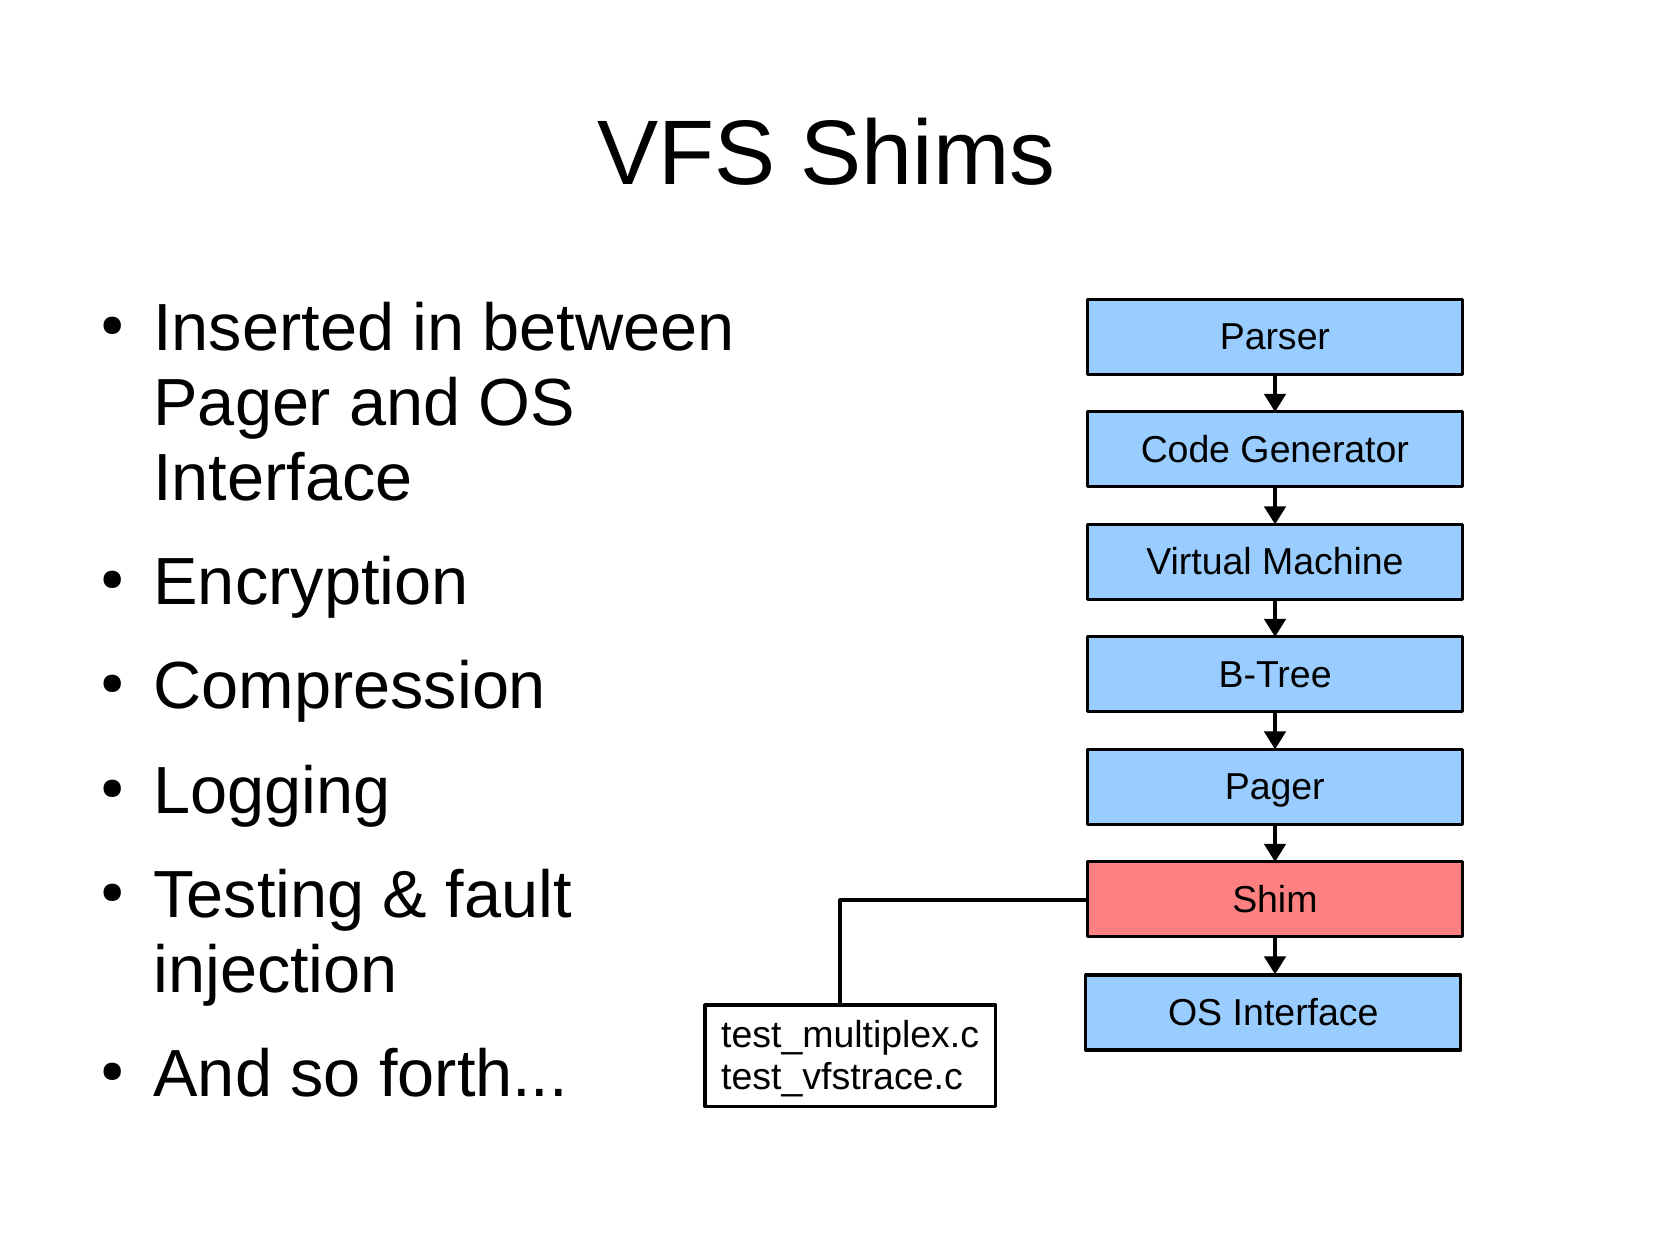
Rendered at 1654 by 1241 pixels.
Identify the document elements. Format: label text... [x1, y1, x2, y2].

text_box Code Generator [1087, 411, 1463, 487]
text_box Pager [1087, 749, 1463, 825]
text_box test_multiplex.c test_vfstrace.c [705, 1005, 996, 1107]
list Inserted in between Pager and OS Interface Encryption Compression Logging Testing & fault injection And so forth... [82, 290, 809, 1111]
text_box Shim [1087, 861, 1463, 937]
text_box OS Interface [1085, 975, 1461, 1051]
text_box Virtual Machine [1087, 524, 1463, 600]
text_box Parser [1087, 299, 1463, 375]
text_box B-Tree [1087, 636, 1463, 712]
title VFS Shims [82, 49, 1571, 257]
